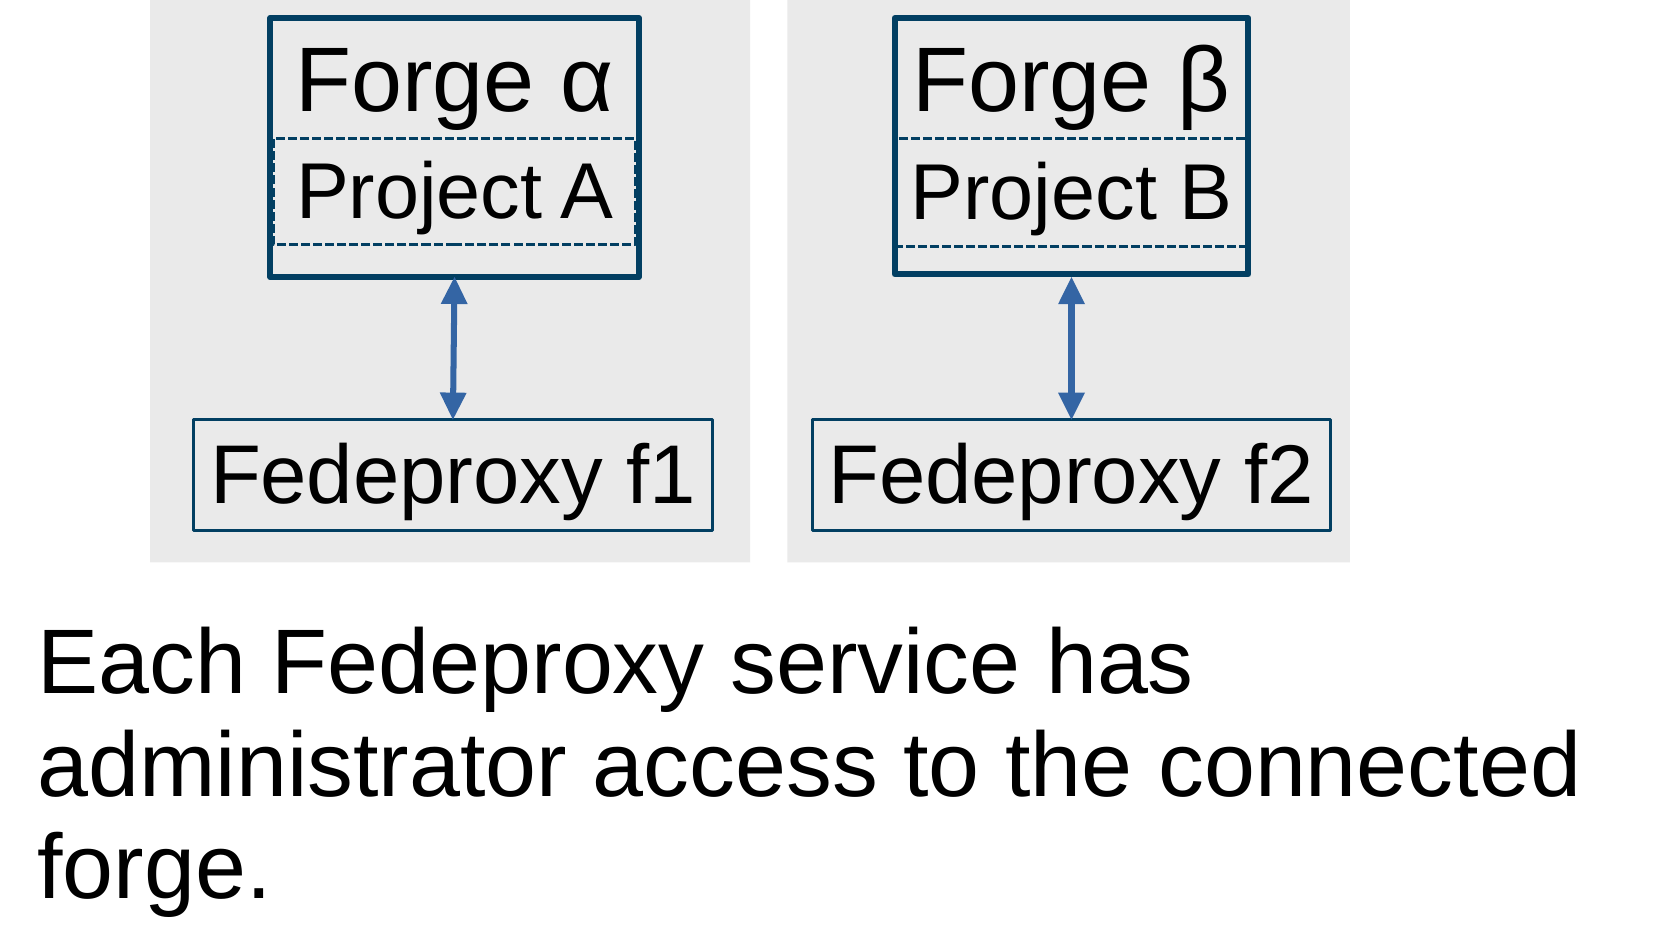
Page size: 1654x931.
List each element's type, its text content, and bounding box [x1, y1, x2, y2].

text_box Forge β [894, 247, 1249, 275]
text_box [787, 0, 1350, 563]
text_box Project A [273, 138, 636, 245]
text_box Fedeproxy f1 [193, 419, 713, 531]
text_box Forge β [894, 18, 1249, 138]
title Each Fedeproxy service has administrator access to the connected forge. [37, 610, 1650, 919]
text_box Project B [894, 138, 1249, 247]
text_box [150, 0, 751, 563]
text_box Fedeproxy f2 [812, 419, 1331, 531]
text_box Forge α [270, 17, 639, 278]
